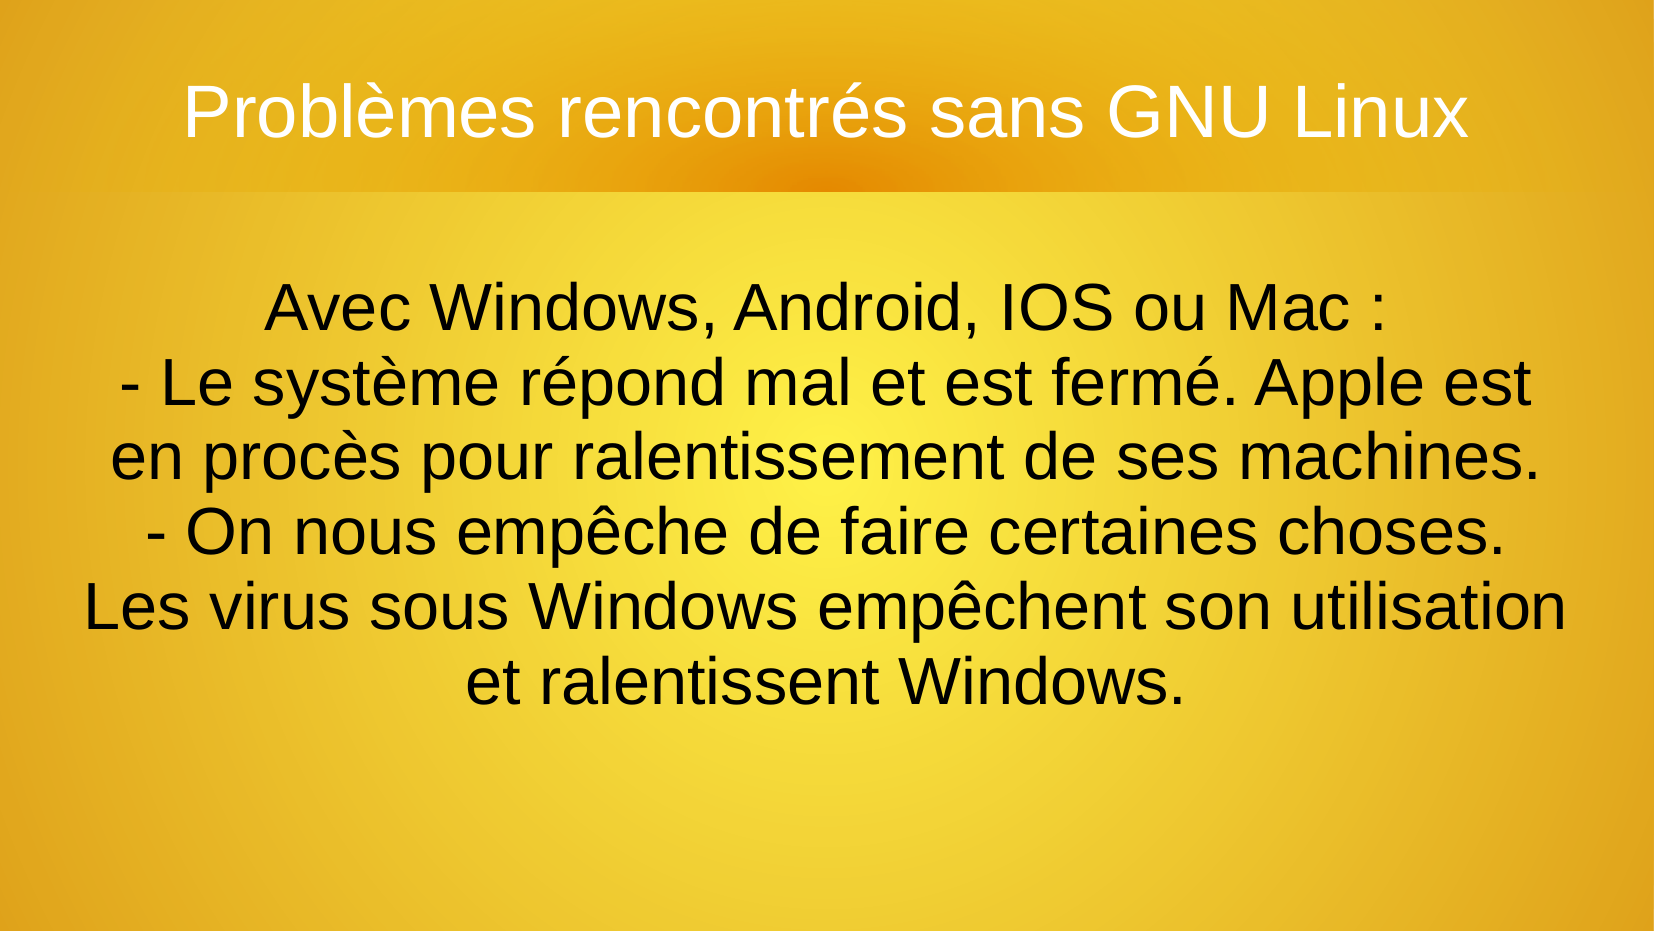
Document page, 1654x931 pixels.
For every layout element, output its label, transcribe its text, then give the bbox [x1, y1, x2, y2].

title Problèmes rencontrés sans GNU Linux [82, 35, 1571, 189]
subtitle Avec Windows, Android, IOS ou Mac : - Le système répond mal et est fermé. Apple est en procès pour ralentissement de ses machines. - On nous empêche de faire certaines choses. Les virus sous Windows empêchent son utilisation et ralentissent Windows. [82, 224, 1571, 764]
